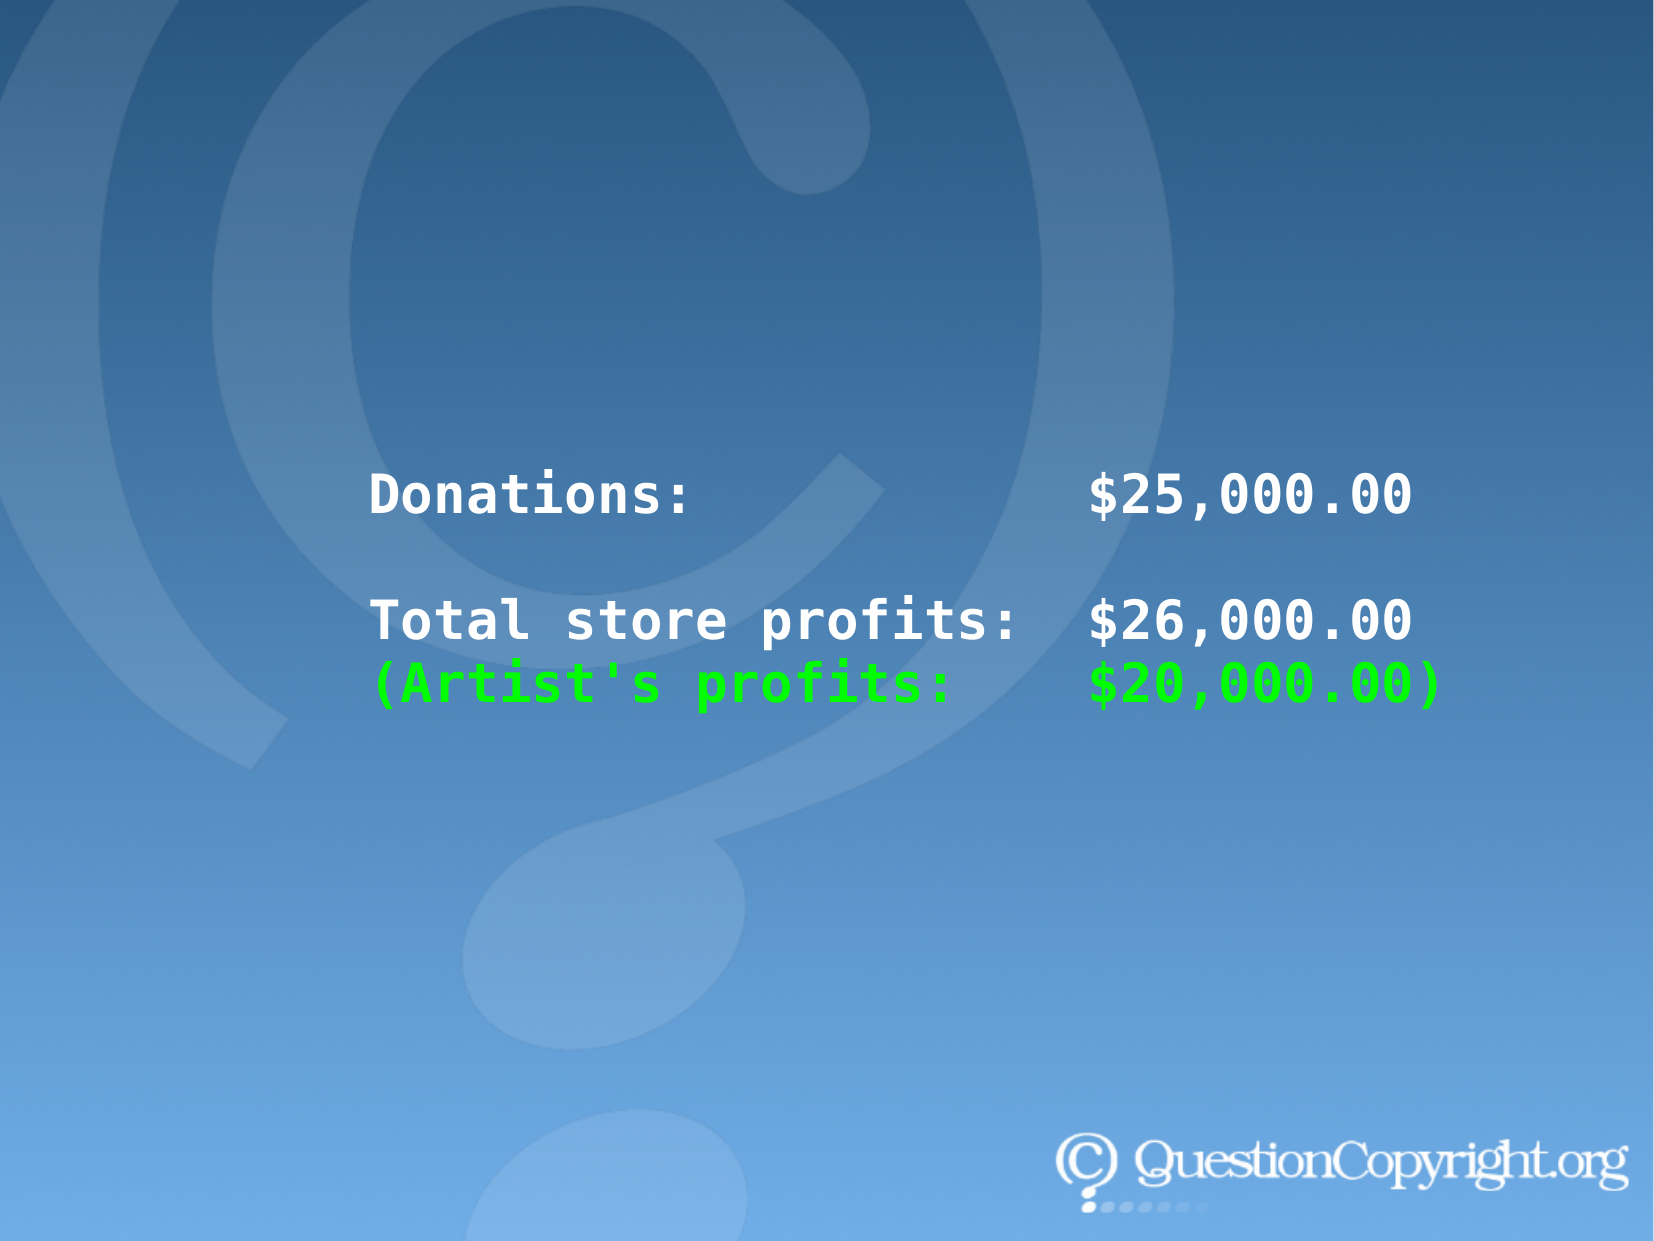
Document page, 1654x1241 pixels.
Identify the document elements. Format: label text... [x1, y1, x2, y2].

text_box Donations: $25,000.00 Total store profits: $26,000.00 (Artist's profits: $20,000.00) [353, 455, 1464, 723]
picture [0, 0, 1654, 1241]
